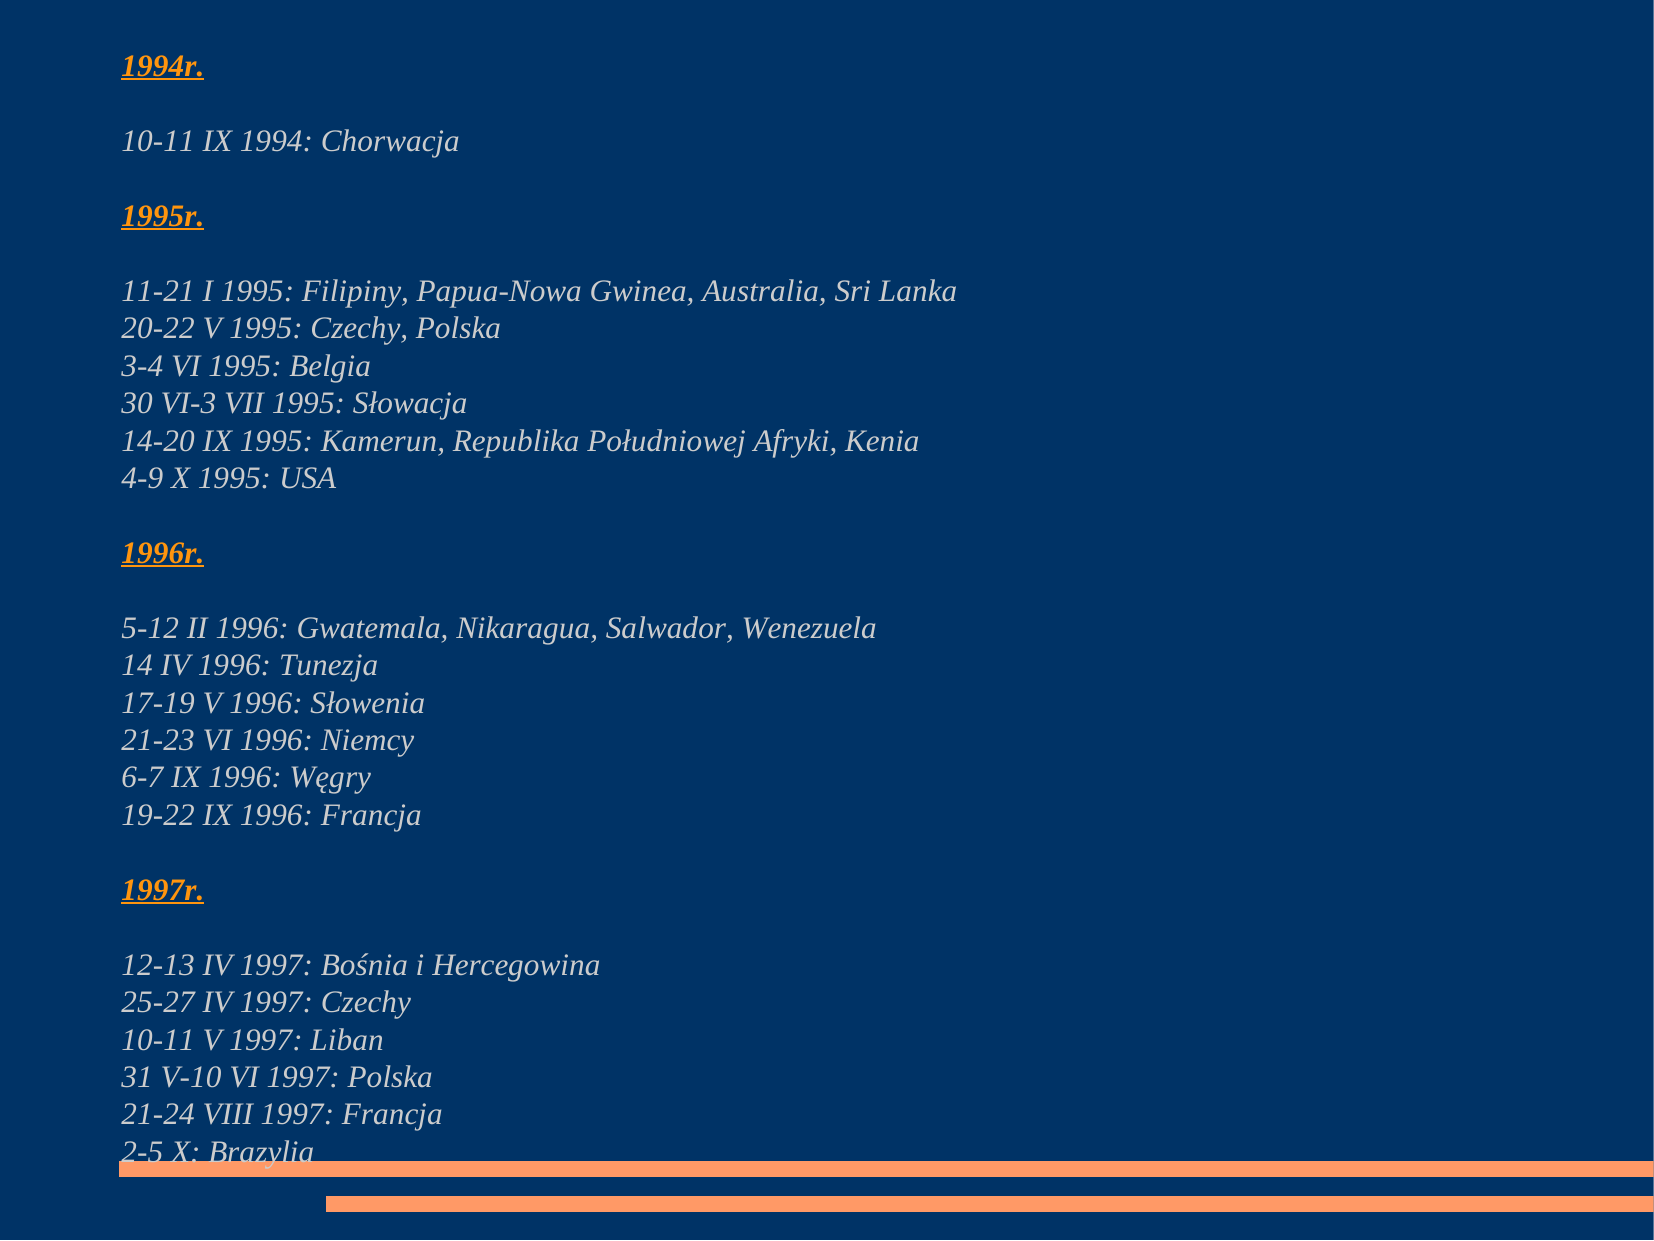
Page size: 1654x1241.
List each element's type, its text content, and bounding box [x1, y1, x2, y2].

subtitle 1994r. 10-11 IX 1994: Chorwacja 1995r. 11-21 I 1995: Filipiny, Papua-Nowa Gwinea, Australia, Sri Lanka 20-22 V 1995: Czechy, Polska 3-4 VI 1995: Belgia 30 VI-3 VII 1995: Słowacja 14-20 IX 1995: Kamerun, Republika Południowej Afryki, Kenia 4-9 X 1995: USA 1996r. 5-12 II 1996: Gwatemala, Nikaragua, Salwador, Wenezuela 14 IV 1996: Tunezja 17-19 V 1996: Słowenia 21-23 VI 1996: Niemcy 6-7 IX 1996: Węgry 19-22 IX 1996: Francja 1997r. 12-13 IV 1997: Bośnia i Hercegowina 25-27 IV 1997: Czechy 10-11 V 1997: Liban 31 V-10 VI 1997: Polska 21-24 VIII 1997: Francja 2-5 X: Brazylia [121, 45, 1534, 1131]
